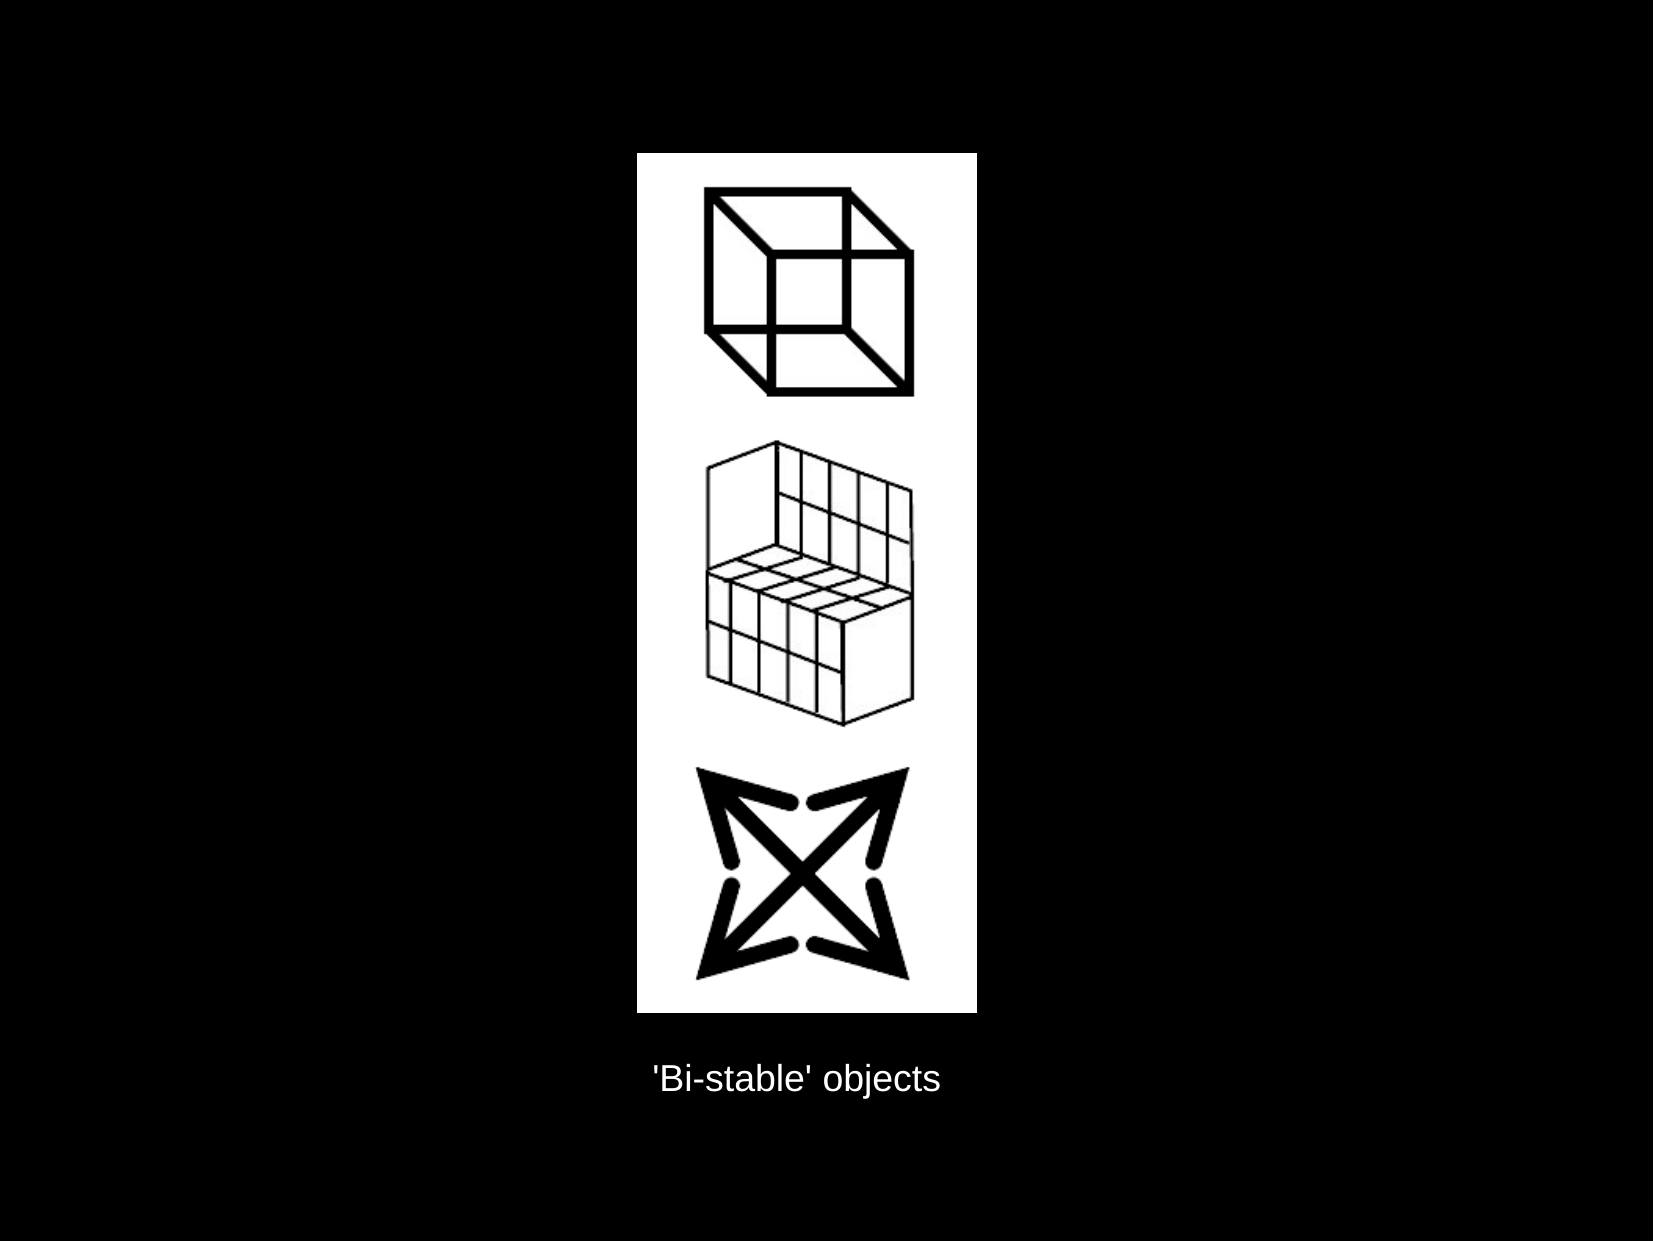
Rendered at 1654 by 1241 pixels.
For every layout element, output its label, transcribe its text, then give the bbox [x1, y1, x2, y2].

picture [637, 153, 977, 1013]
text_box 'Bi-stable' objects [637, 1050, 1201, 1112]
